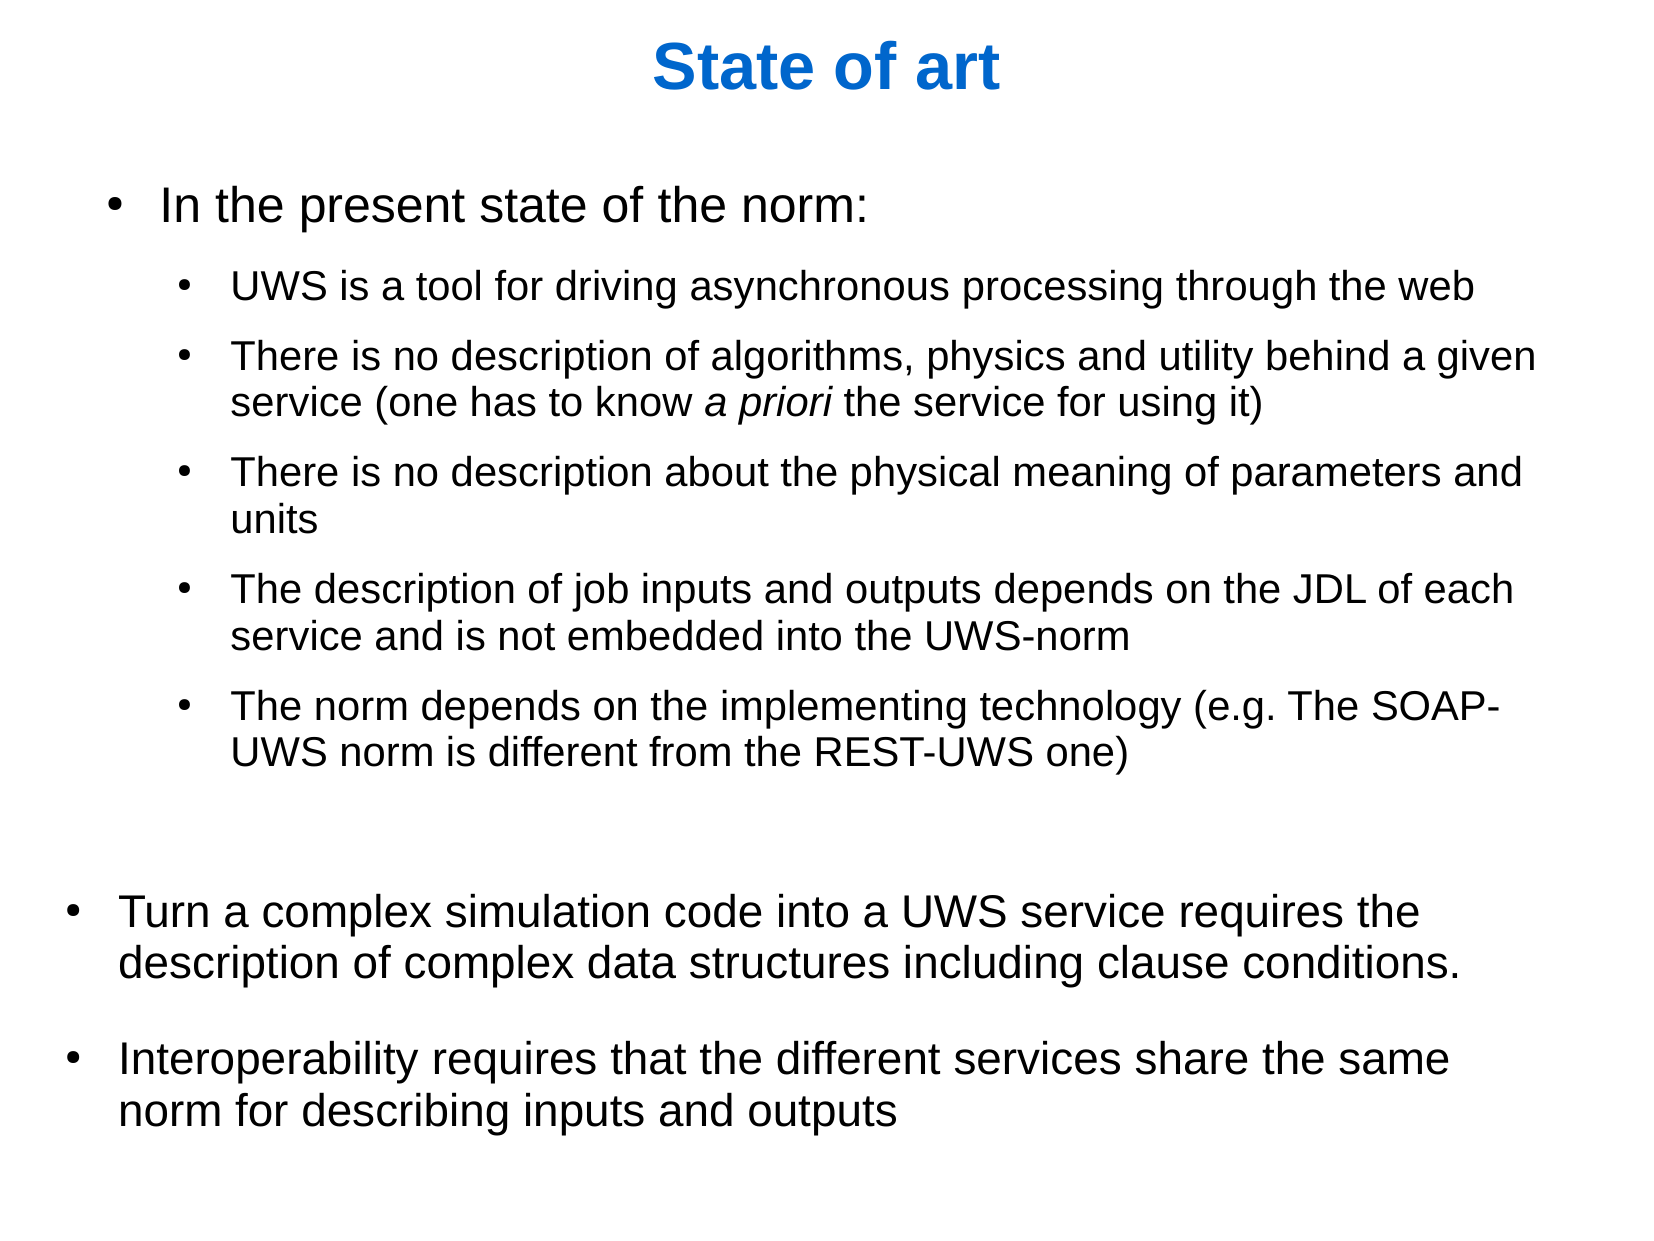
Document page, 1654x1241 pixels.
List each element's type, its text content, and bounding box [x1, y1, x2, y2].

list Turn a complex simulation code into a UWS service requires the description of complex data structures including clause conditions. [47, 885, 1536, 1004]
title State of art [88, 0, 1565, 163]
list Interoperability requires that the different services share the same norm for describing inputs and outputs [47, 1033, 1536, 1152]
list In the present state of the norm: UWS is a tool for driving asynchronous processing through the web There is no description of algorithms, physics and utility behind a given service (one has to know a priori the service for using it) There is no description about the physical meaning of parameters and units The description of job inputs and outputs depends on the JDL of each service and is not embedded into the UWS-norm The norm depends on the implementing technology (e.g. The SOAP-UWS norm is different from the REST-UWS one) [88, 177, 1577, 776]
